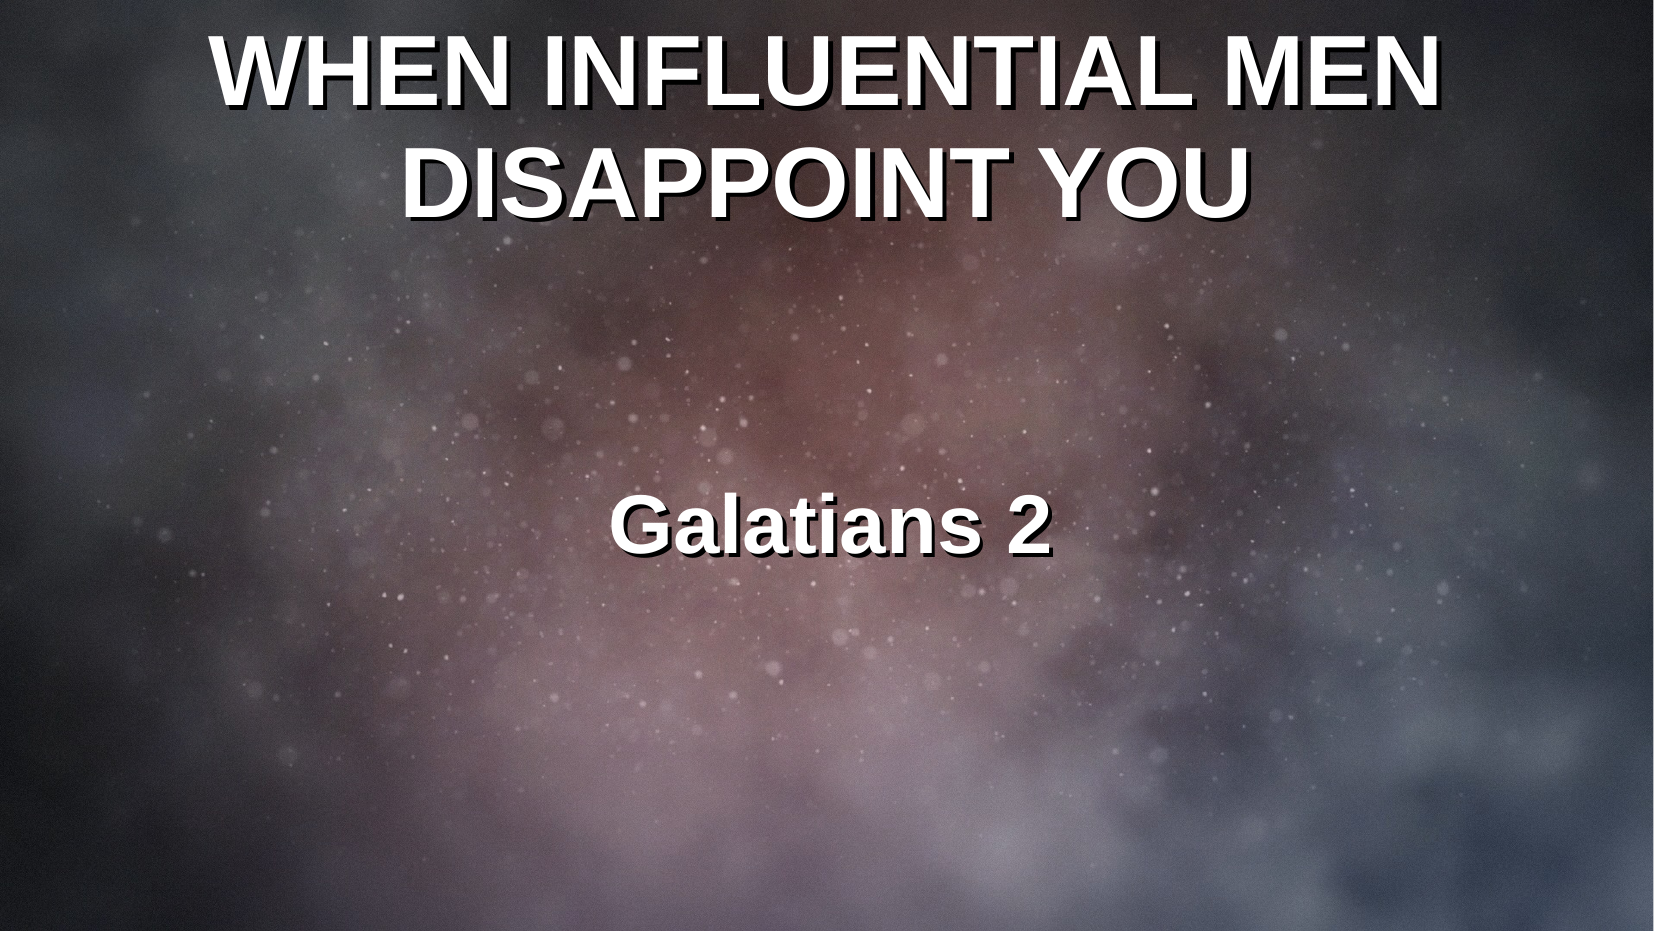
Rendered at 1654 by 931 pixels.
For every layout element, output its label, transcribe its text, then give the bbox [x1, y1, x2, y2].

title WHEN INFLUENTIAL MEN DISAPPOINT YOU [82, 15, 1571, 239]
subtitle Galatians 2 [86, 255, 1576, 796]
picture [0, 0, 1654, 931]
